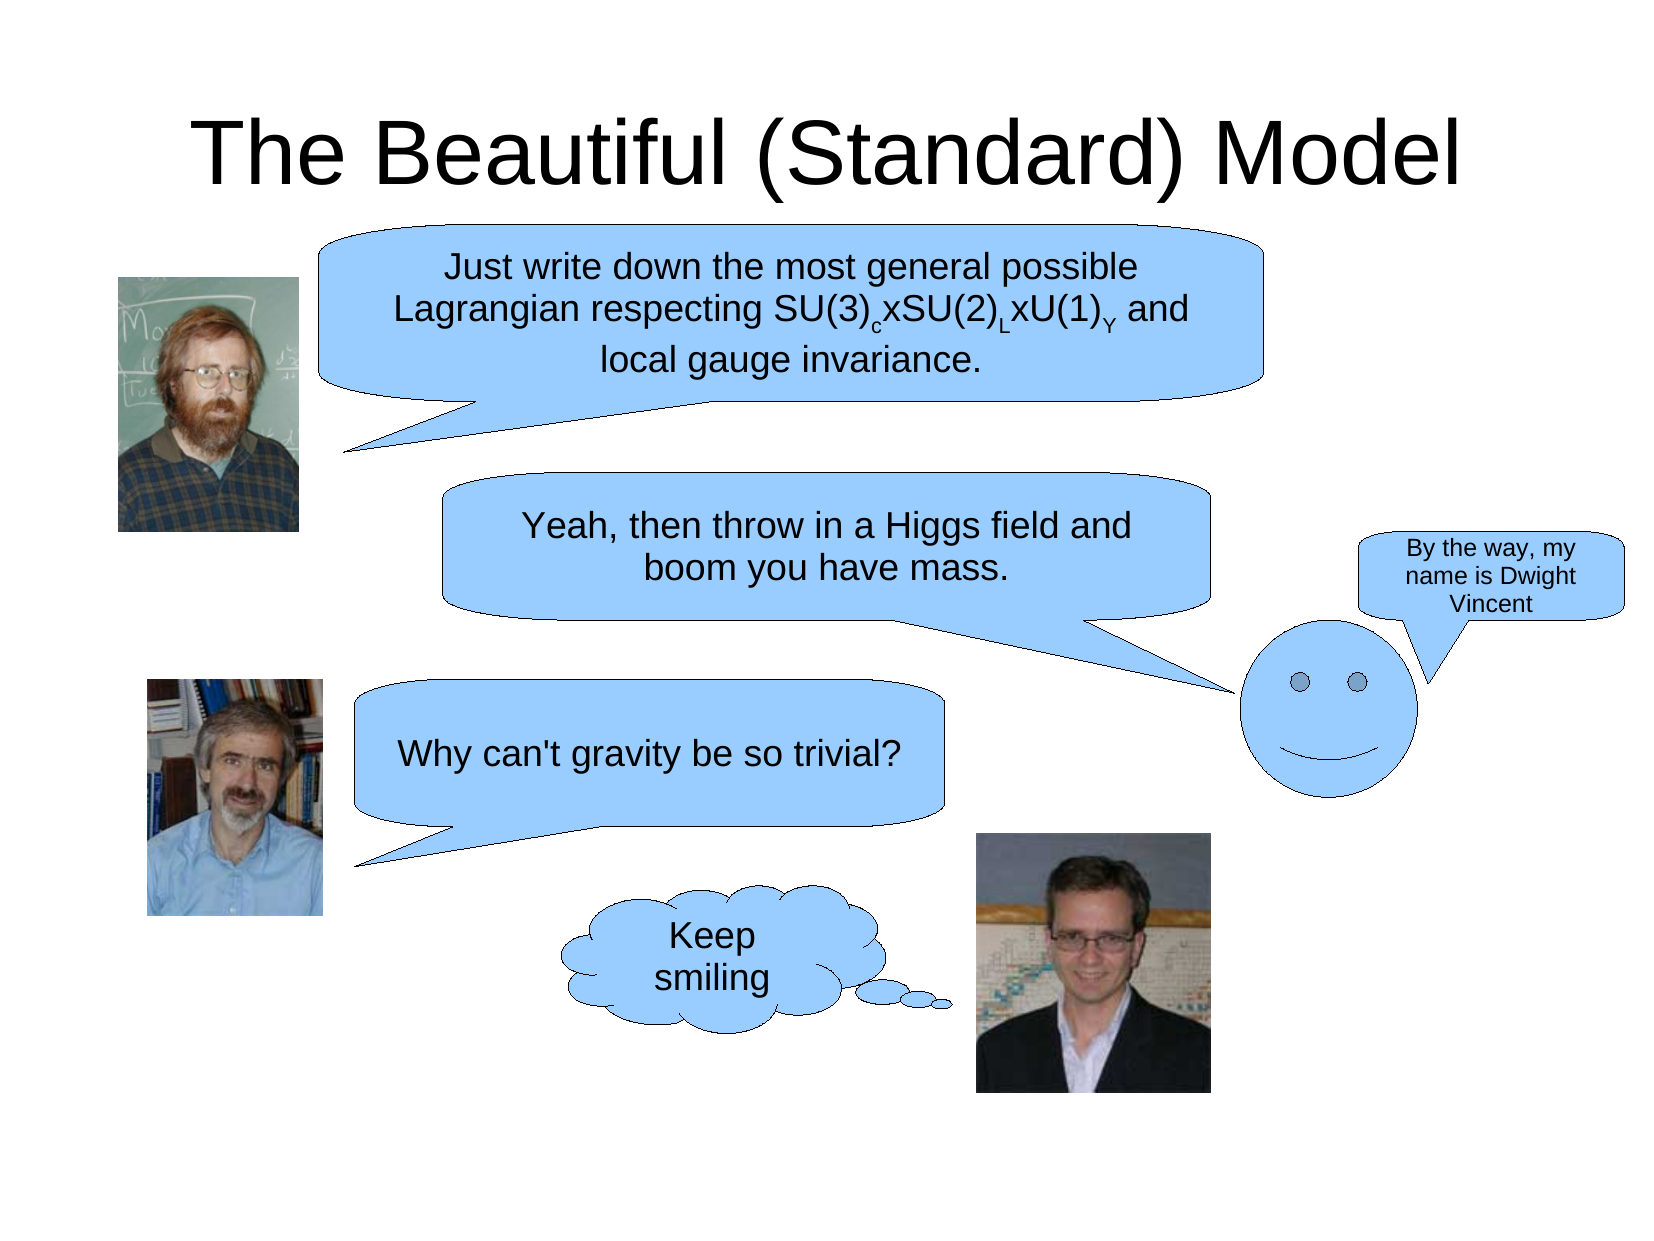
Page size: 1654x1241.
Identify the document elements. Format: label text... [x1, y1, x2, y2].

title The Beautiful (Standard) Model [82, 56, 1571, 250]
text_box Yeah, then throw in a Higgs field and boom you have mass. [442, 472, 1235, 694]
picture [976, 833, 1211, 1093]
picture [147, 679, 323, 916]
text_box Just write down the most general possible Lagrangian respecting SU(3)cxSU(2)LxU(1)Y and local gauge invariance. [318, 224, 1264, 453]
text_box Keep smiling [561, 885, 953, 1034]
text_box Why can't gravity be so trivial? [354, 679, 945, 867]
text_box By the way, my name is Dwight Vincent [1358, 531, 1625, 684]
text_box [1240, 620, 1418, 798]
picture [118, 277, 299, 532]
